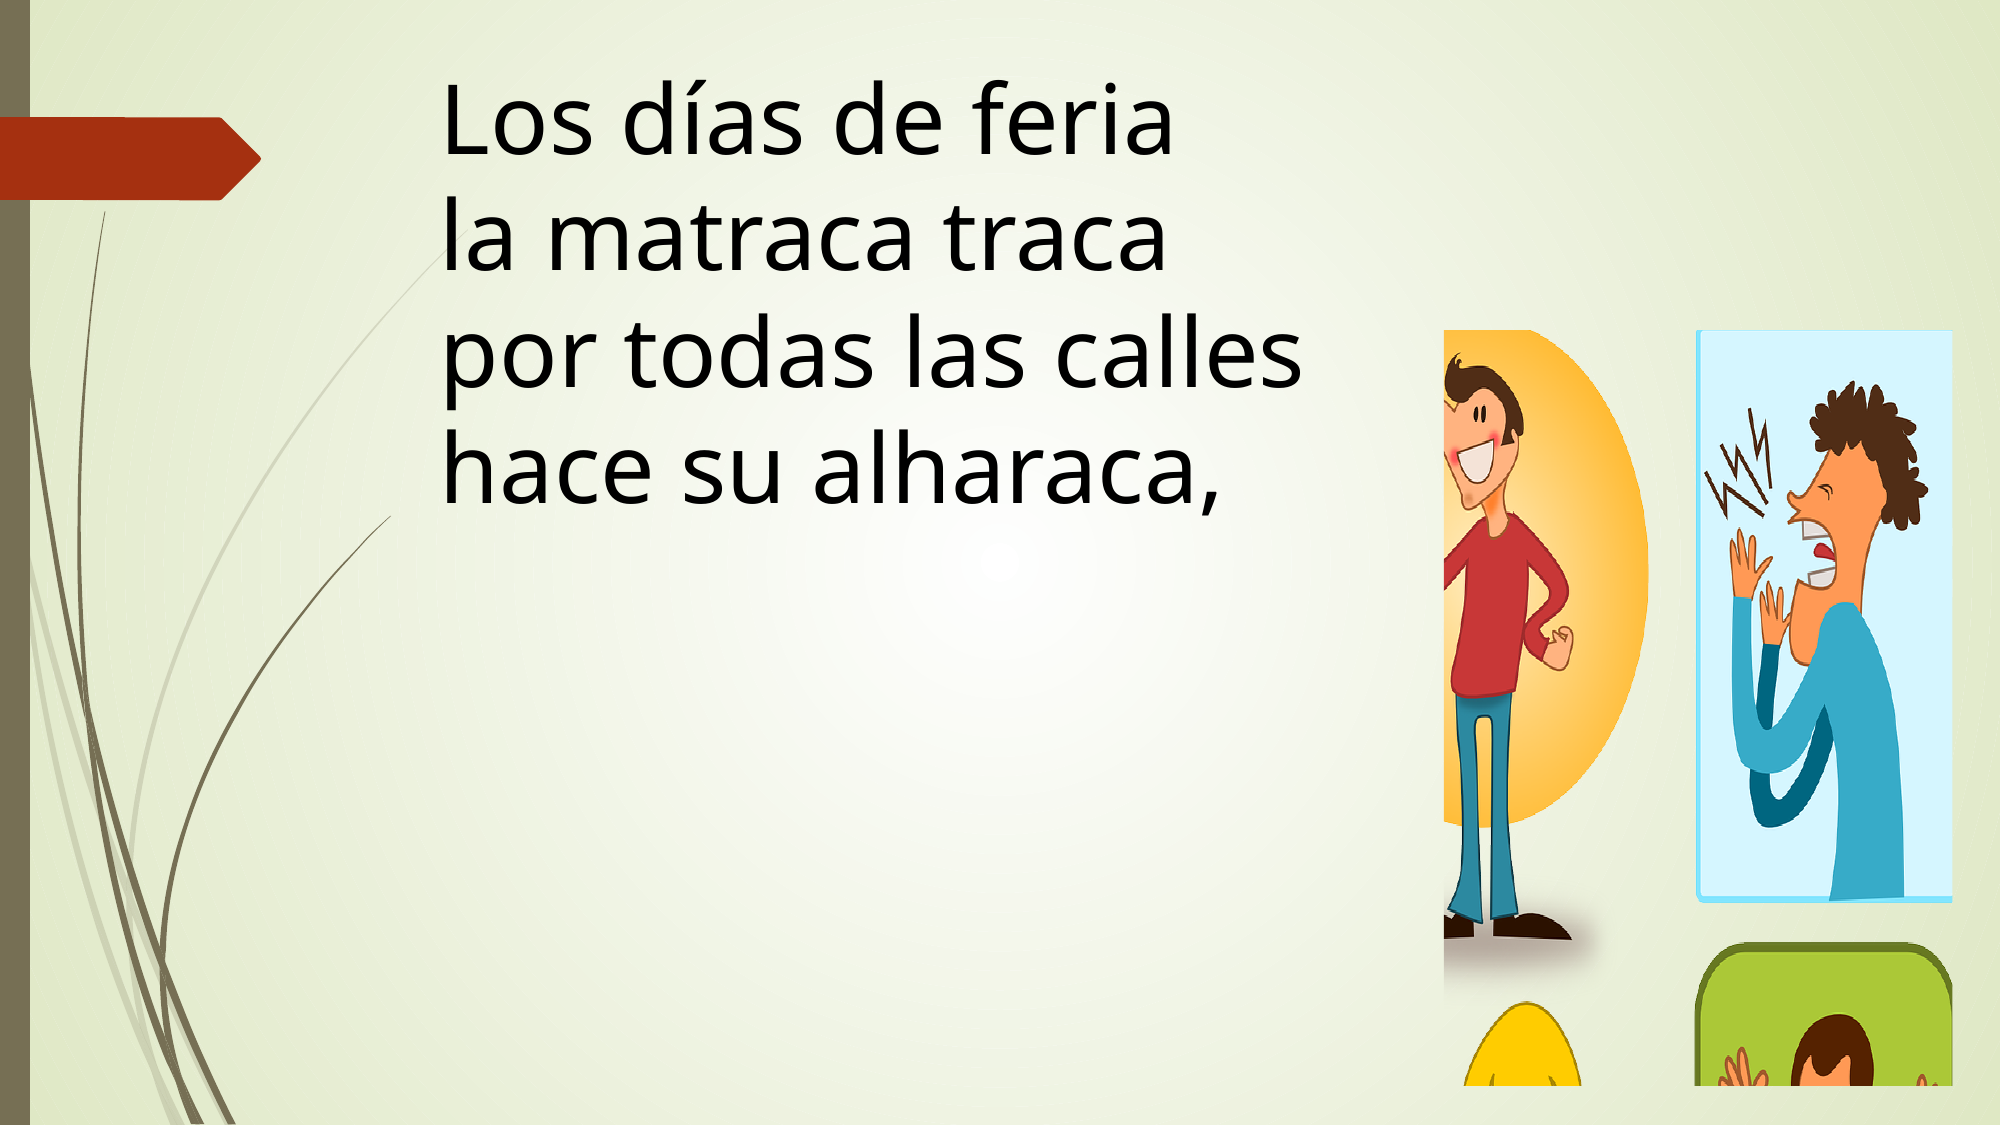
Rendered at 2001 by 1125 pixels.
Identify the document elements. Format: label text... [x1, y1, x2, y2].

list Los días de feria la matraca traca por todas las calles hace su alharaca, [424, 50, 1376, 618]
picture [1443, 330, 1953, 1086]
